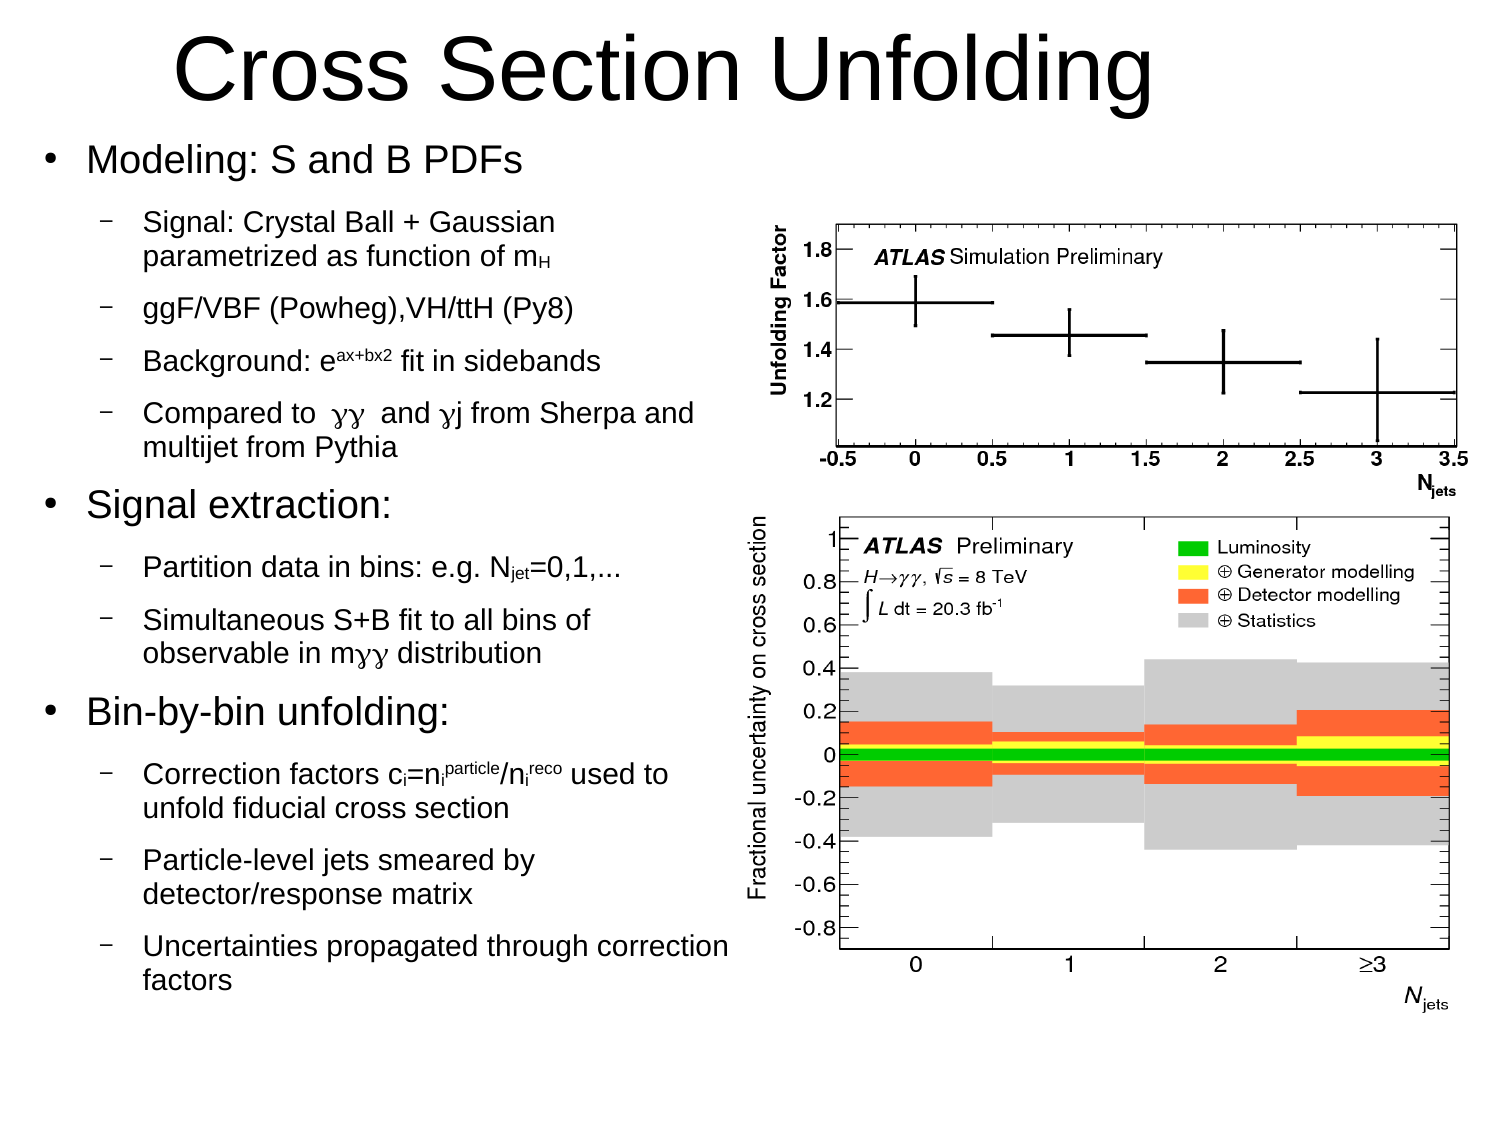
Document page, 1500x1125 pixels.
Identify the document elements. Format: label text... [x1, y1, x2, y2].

picture [744, 513, 1453, 1016]
picture [767, 220, 1471, 502]
list Modeling: S and B PDFs Signal: Crystal Ball + Gaussian parametrized as function of mH ggF/VBF (Powheg),VH/ttH (Py8) Background: eax+bx2 fit in sidebands Compared to gg and gj from Sherpa and multijet from Pythia Signal extraction: Partition data in bins: e.g. Njet=0,1,... Simultaneous S+B fit to all bins of observable in mgg distribution Bin-by-bin unfolding: Correction factors ci=niparticle/nireco used to unfold fiducial cross section Particle-level jets smeared by detector/response matrix Uncertainties propagated through correction factors [29, 137, 733, 1000]
title Cross Section Unfolding [172, 0, 1328, 138]
